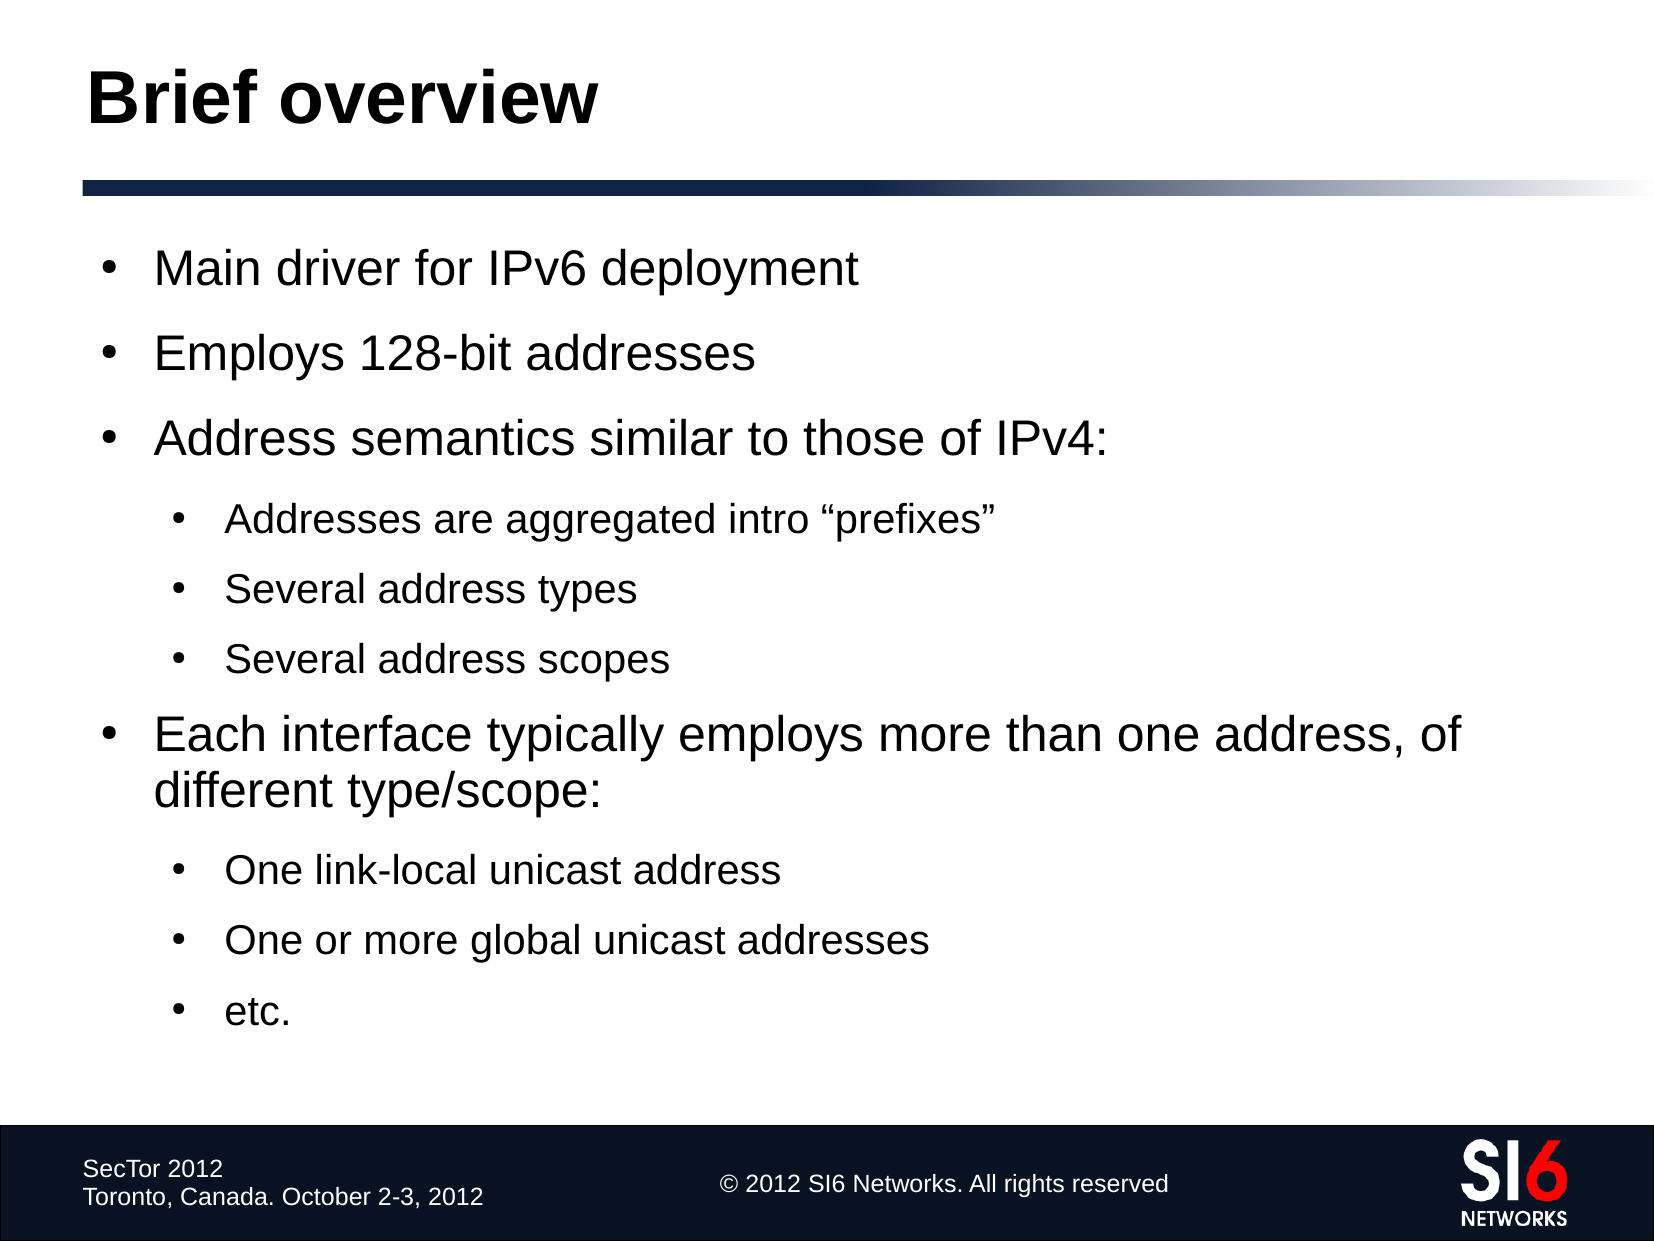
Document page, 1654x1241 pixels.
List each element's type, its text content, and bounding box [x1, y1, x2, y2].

list Main driver for IPv6 deployment Employs 128-bit addresses Address semantics similar to those of IPv4: Addresses are aggregated intro “prefixes” Several address types Several address scopes Each interface typically employs more than one address, of different type/scope: One link-local unicast address One or more global unicast addresses etc. [82, 240, 1571, 1109]
picture [1461, 1139, 1567, 1226]
title Brief overview [86, 30, 1576, 166]
